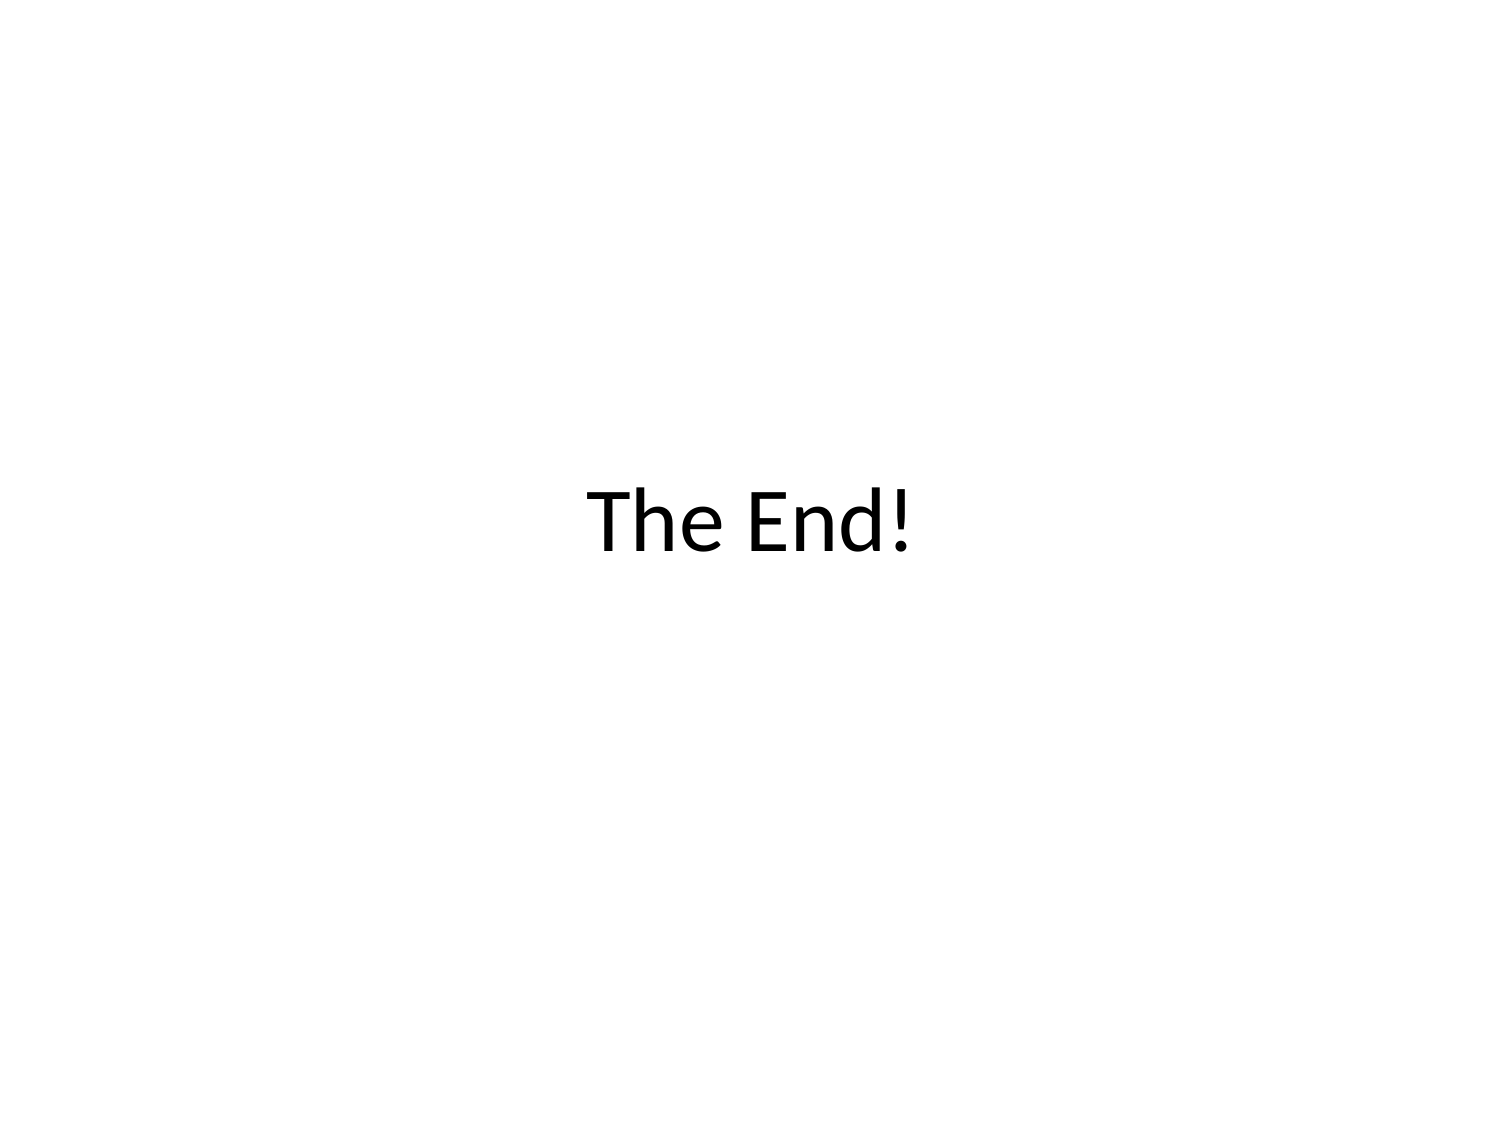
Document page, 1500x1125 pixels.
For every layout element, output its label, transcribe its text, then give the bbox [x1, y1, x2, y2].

title The End! [76, 420, 1427, 609]
